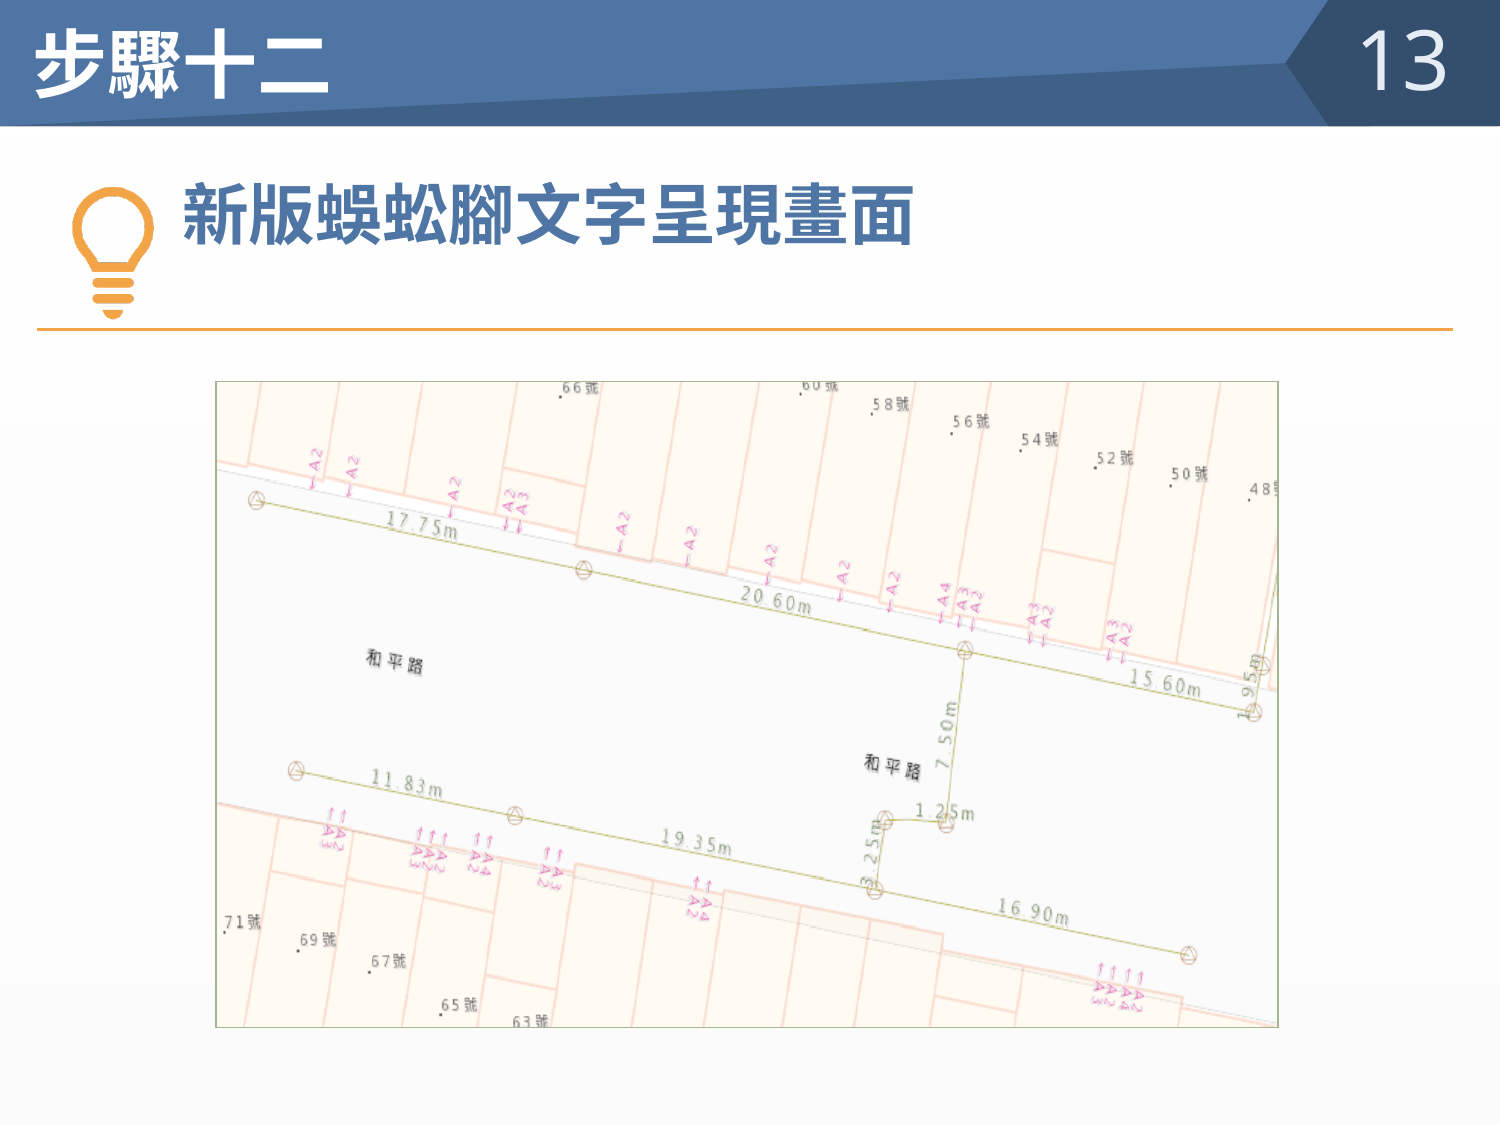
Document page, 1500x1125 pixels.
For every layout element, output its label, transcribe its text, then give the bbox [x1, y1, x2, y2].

picture [216, 382, 1278, 1027]
text_box 步驟十二 [17, 9, 1278, 116]
picture [37, 177, 188, 328]
text_box 新版蜈蚣腳文字呈現畫面 [167, 165, 1476, 262]
text_box 13 [1340, 0, 1500, 116]
